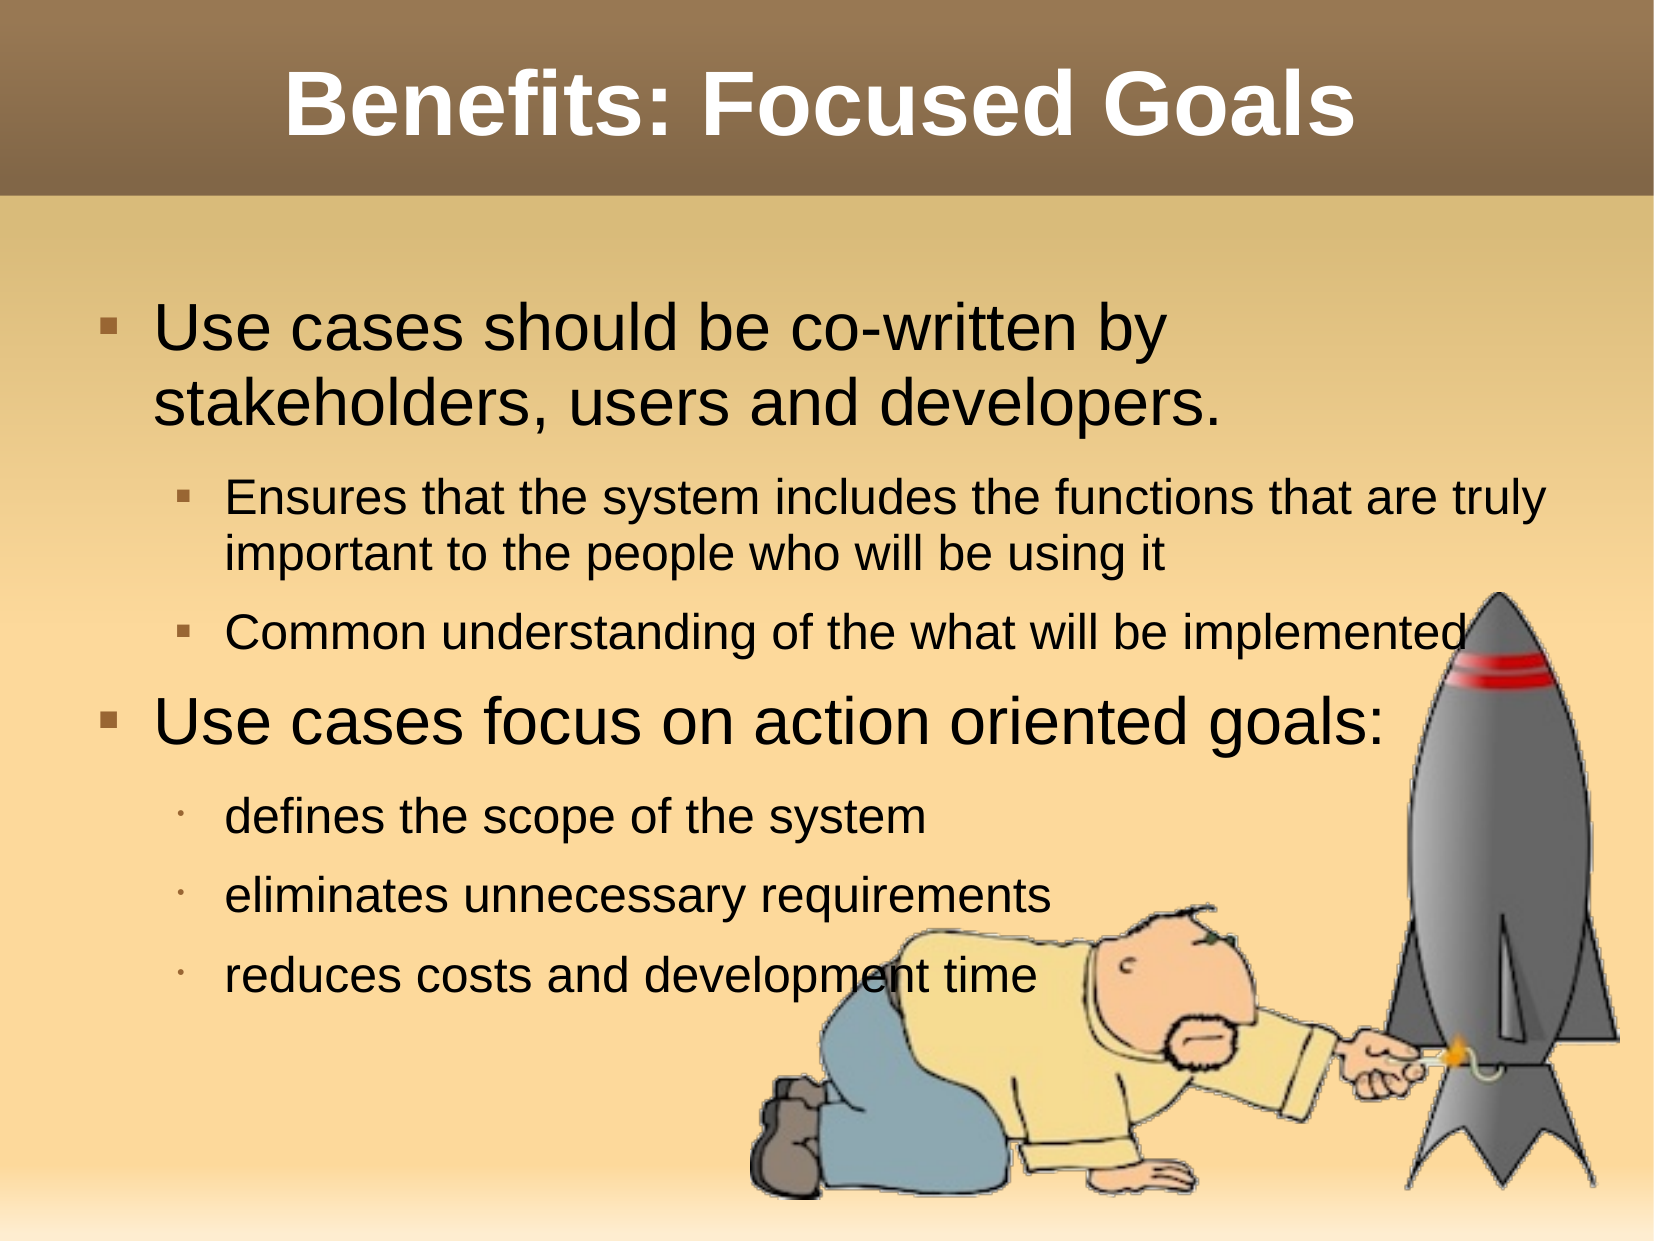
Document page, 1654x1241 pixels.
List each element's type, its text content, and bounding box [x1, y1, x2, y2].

list Use cases should be co-written by stakeholders, users and developers. Ensures that the system includes the functions that are truly important to the people who will be using it Common understanding of the what will be implemented Use cases focus on action oriented goals: defines the scope of the system eliminates unnecessary requirements reduces costs and development time [82, 290, 1571, 1094]
picture [0, 0, 1654, 1241]
title Benefits: Focused Goals [76, 7, 1565, 200]
